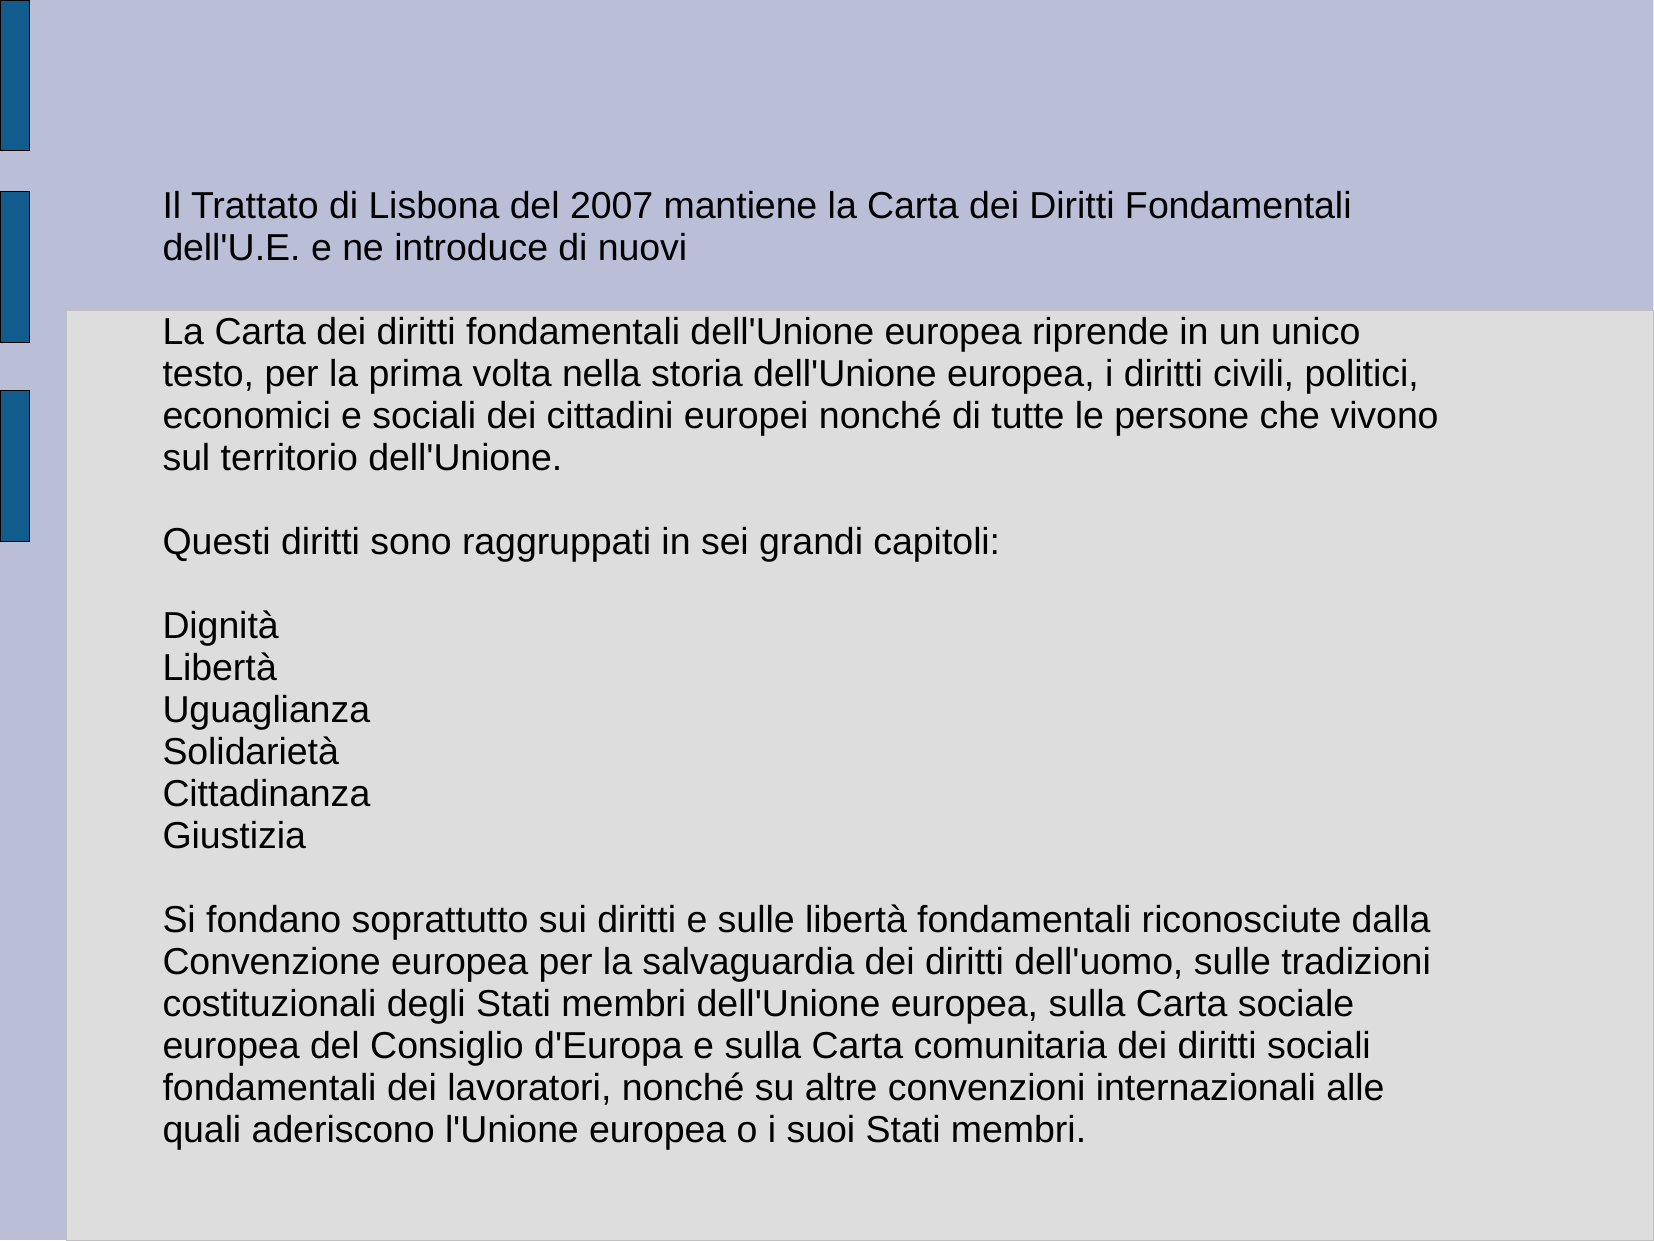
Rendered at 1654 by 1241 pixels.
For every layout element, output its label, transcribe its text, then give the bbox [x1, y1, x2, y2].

text_box Il Trattato di Lisbona del 2007 mantiene la Carta dei Diritti Fondamentali dell'U.E. e ne introduce di nuovi La Carta dei diritti fondamentali dell'Unione europea riprende in un unico testo, per la prima volta nella storia dell'Unione europea, i diritti civili, politici, economici e sociali dei cittadini europei nonché di tutte le persone che vivono sul territorio dell'Unione. Questi diritti sono raggruppati in sei grandi capitoli: Dignità Libertà Uguaglianza Solidarietà Cittadinanza Giustizia Si fondano soprattutto sui diritti e sulle libertà fondamentali riconosciute dalla Convenzione europea per la salvaguardia dei diritti dell'uomo, sulle tradizioni costituzionali degli Stati membri dell'Unione europea, sulla Carta sociale europea del Consiglio d'Europa e sulla Carta comunitaria dei diritti sociali fondamentali dei lavoratori, nonché su altre convenzioni internazionali alle quali aderiscono l'Unione europea o i suoi Stati membri. [147, 177, 1477, 1193]
